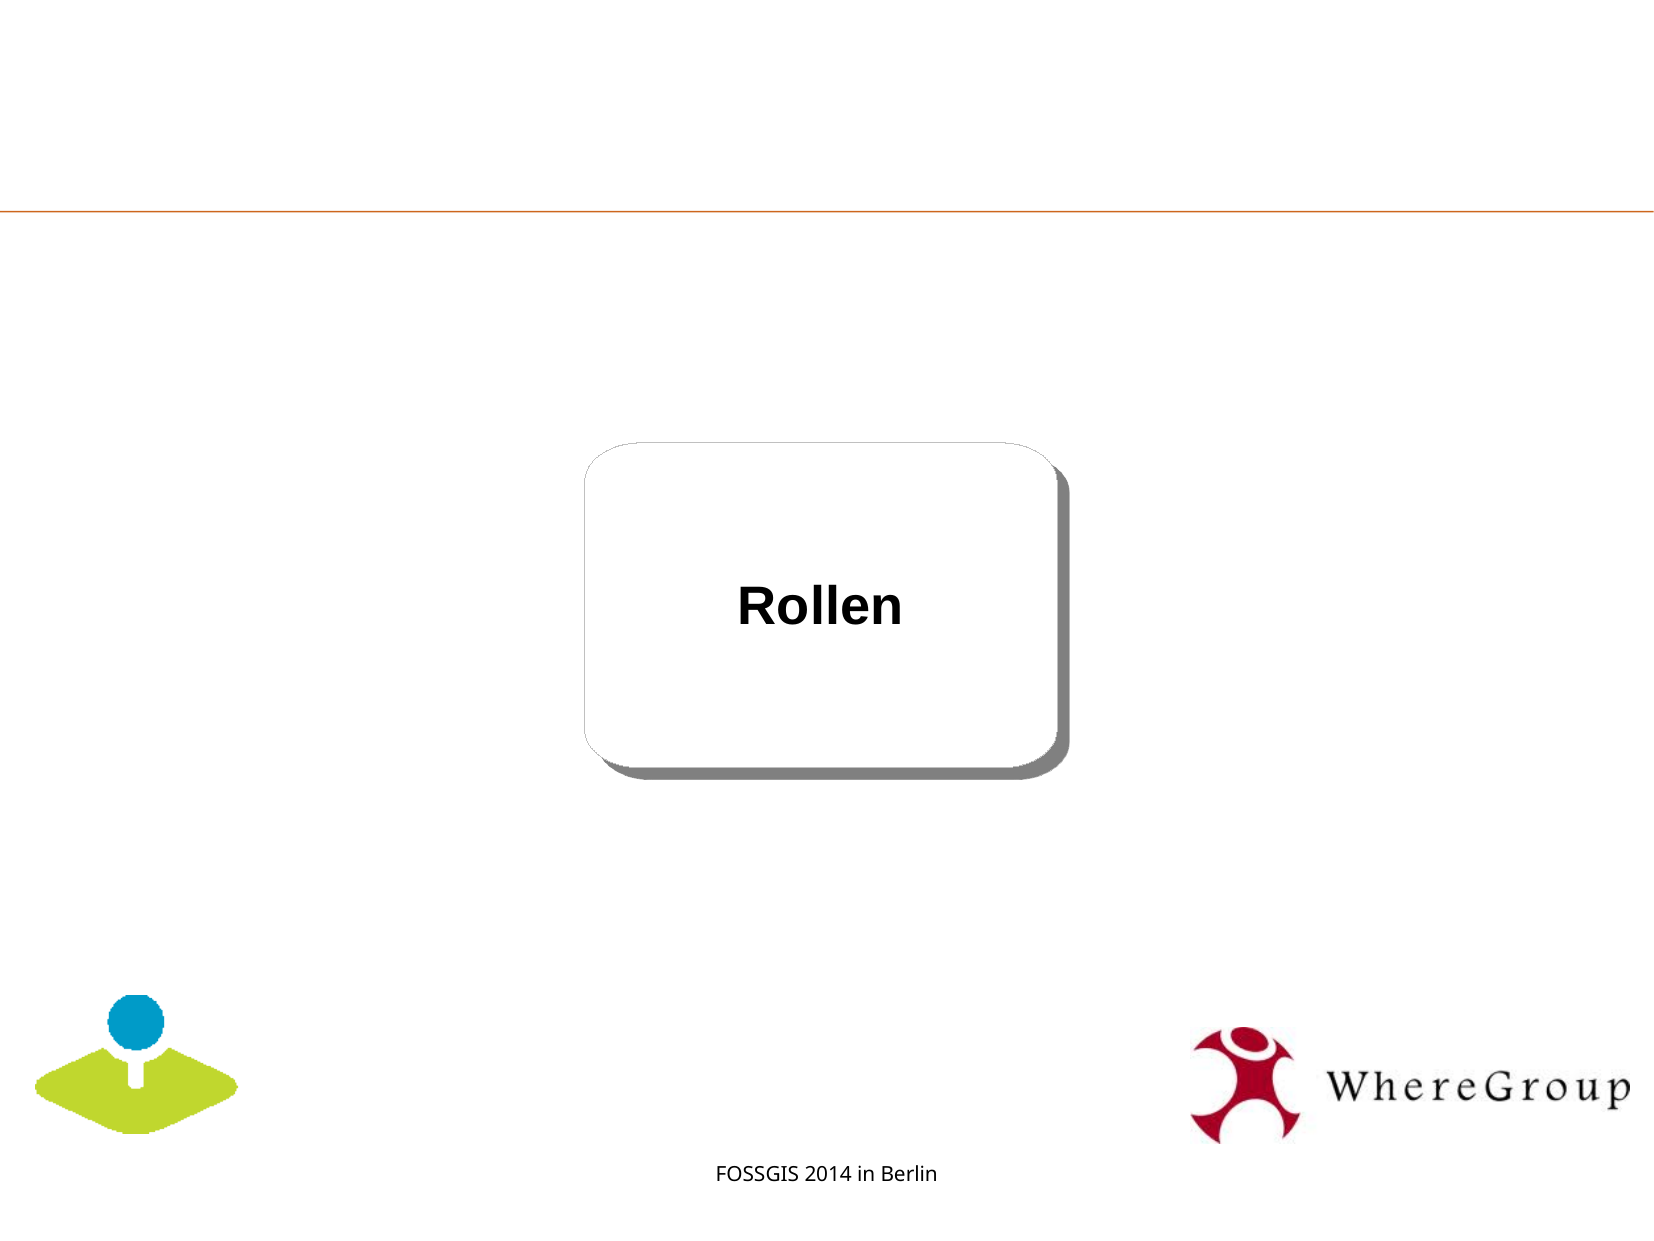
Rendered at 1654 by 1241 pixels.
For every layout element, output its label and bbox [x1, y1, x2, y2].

picture [35, 995, 76, 1134]
subtitle [76, 177, 1565, 1173]
picture [1565, 1027, 1630, 1144]
